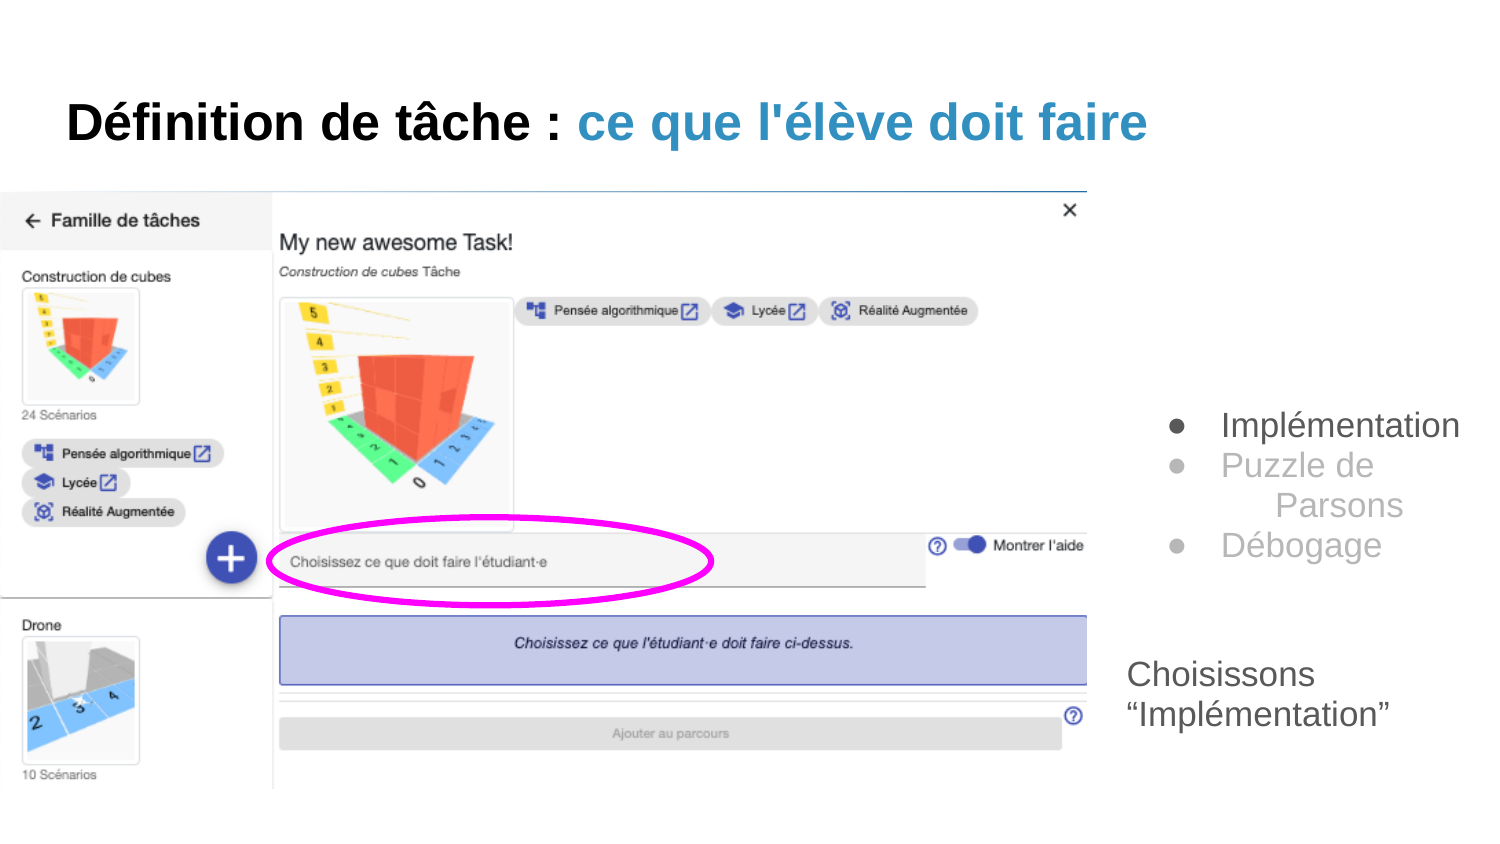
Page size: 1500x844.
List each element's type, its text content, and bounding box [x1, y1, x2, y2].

title Définition de tâche : ce que l'élève doit faire [51, 72, 1449, 167]
list Implémentation Puzzle de Parsons Débogage Choisissons “Implémentation” [1111, 323, 1488, 750]
picture [0, 191, 1087, 789]
